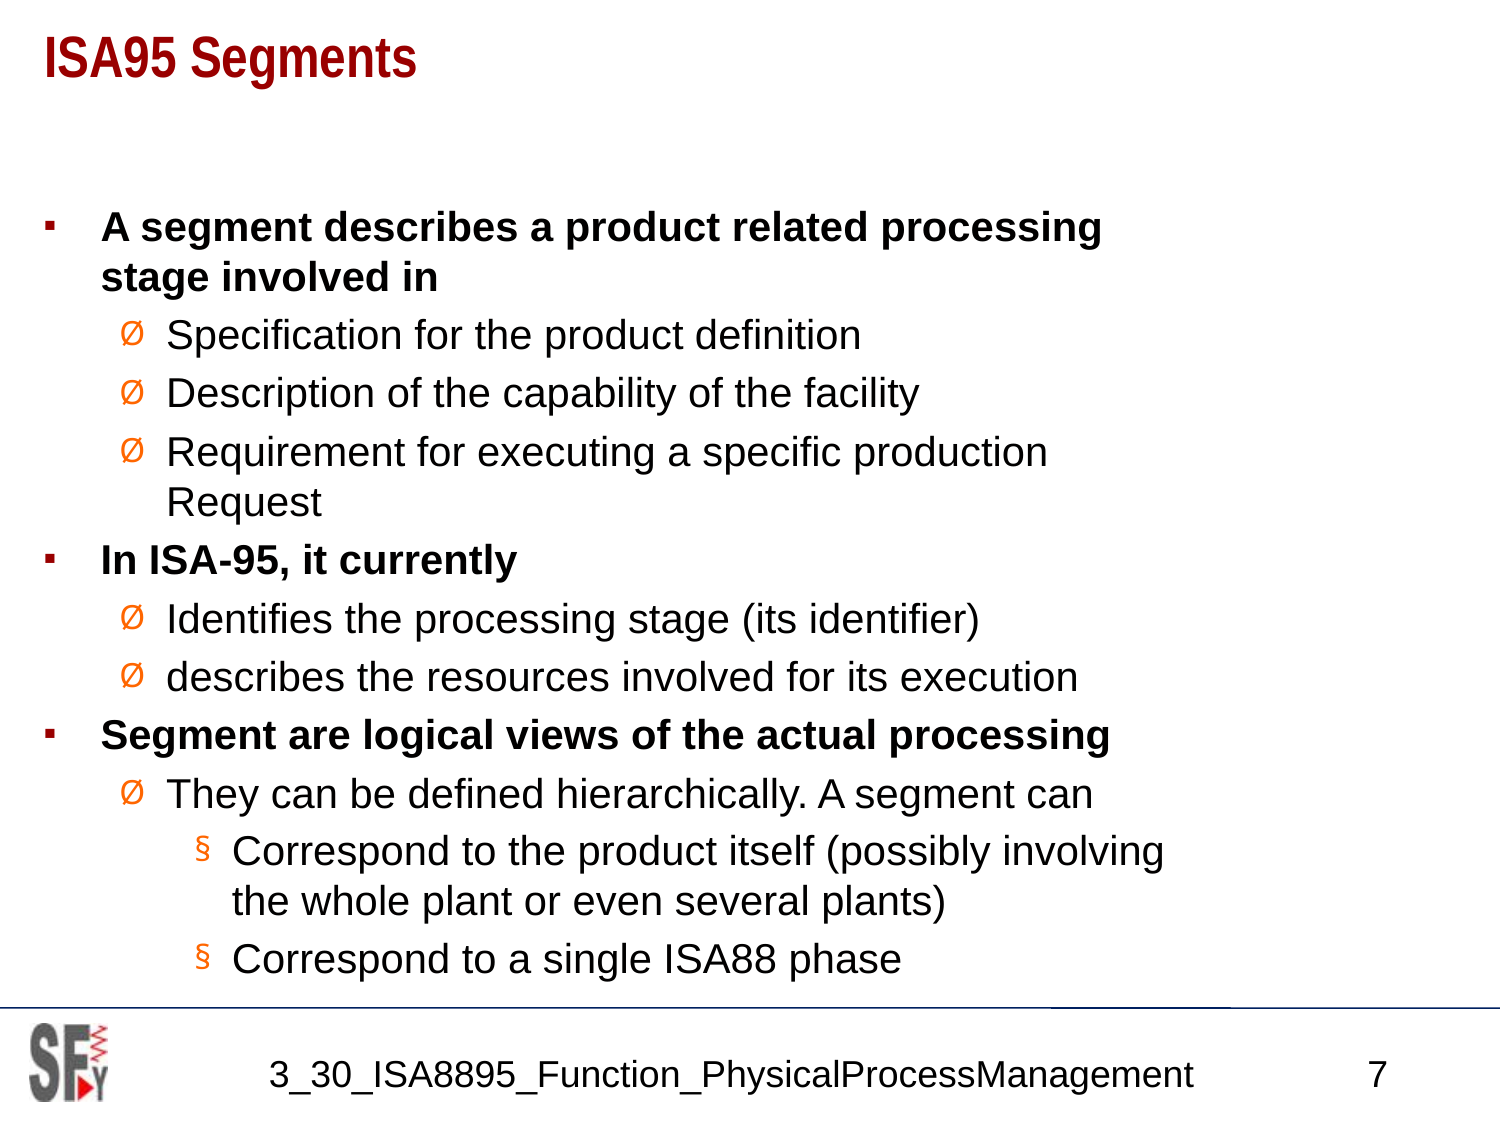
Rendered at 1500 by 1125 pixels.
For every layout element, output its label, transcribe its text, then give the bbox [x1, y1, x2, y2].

list A segment describes a product related processing stage involved in Specification for the product definition Description of the capability of the facility Requirement for executing a specific production Request In ISA-95, it currently Identifies the processing stage (its identifier) describes the resources involved for its execution Segment are logical views of the actual processing They can be defined hierarchically. A segment can Correspond to the product itself (possibly involving the whole plant or even several plants) Correspond to a single ISA88 phase [29, 184, 1225, 988]
slide_number <numéro> [1352, 1034, 1490, 1103]
footer 3_30_ISA8895_Function_PhysicalProcessManagement [253, 1034, 1336, 1103]
title ISA95 Segments [29, 12, 1471, 138]
picture [29, 1023, 108, 1102]
